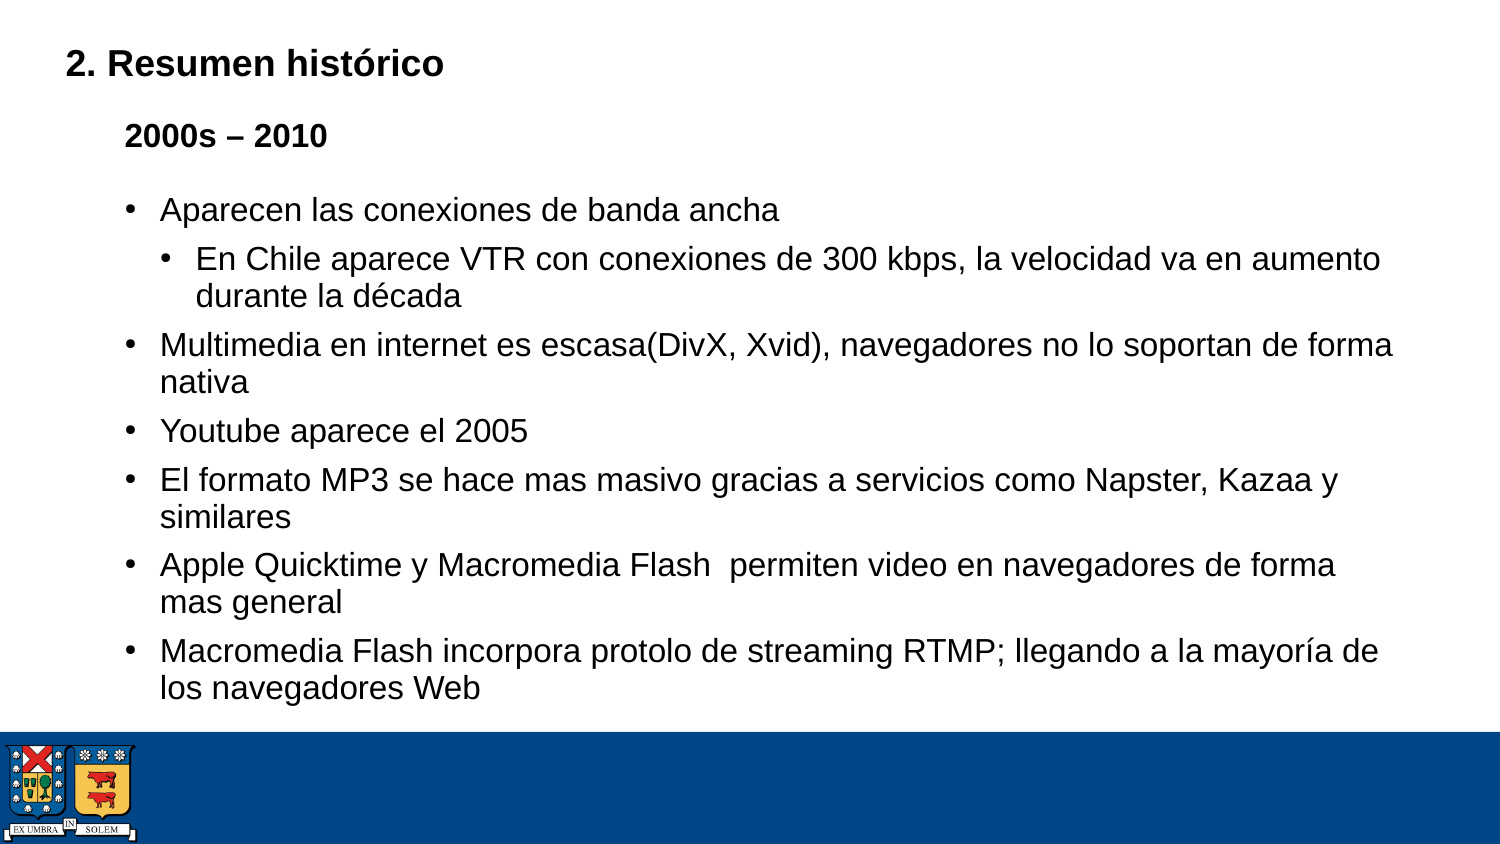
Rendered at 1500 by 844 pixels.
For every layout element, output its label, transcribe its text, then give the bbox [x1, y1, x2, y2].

picture [2, 732, 139, 844]
text_box 2. Resumen histórico 2000s – 2010 Aparecen las conexiones de banda ancha En Chile aparece VTR con conexiones de 300 kbps, la velocidad va en aumento durante la década Multimedia en internet es escasa(DivX, Xvid), navegadores no lo soportan de forma nativa Youtube aparece el 2005 El formato MP3 se hace mas masivo gracias a servicios como Napster, Kazaa y similares Apple Quicktime y Macromedia Flash permiten video en navegadores de forma mas general Macromedia Flash incorpora protolo de streaming RTMP; llegando a la mayoría de los navegadores Web [50, 35, 1418, 745]
